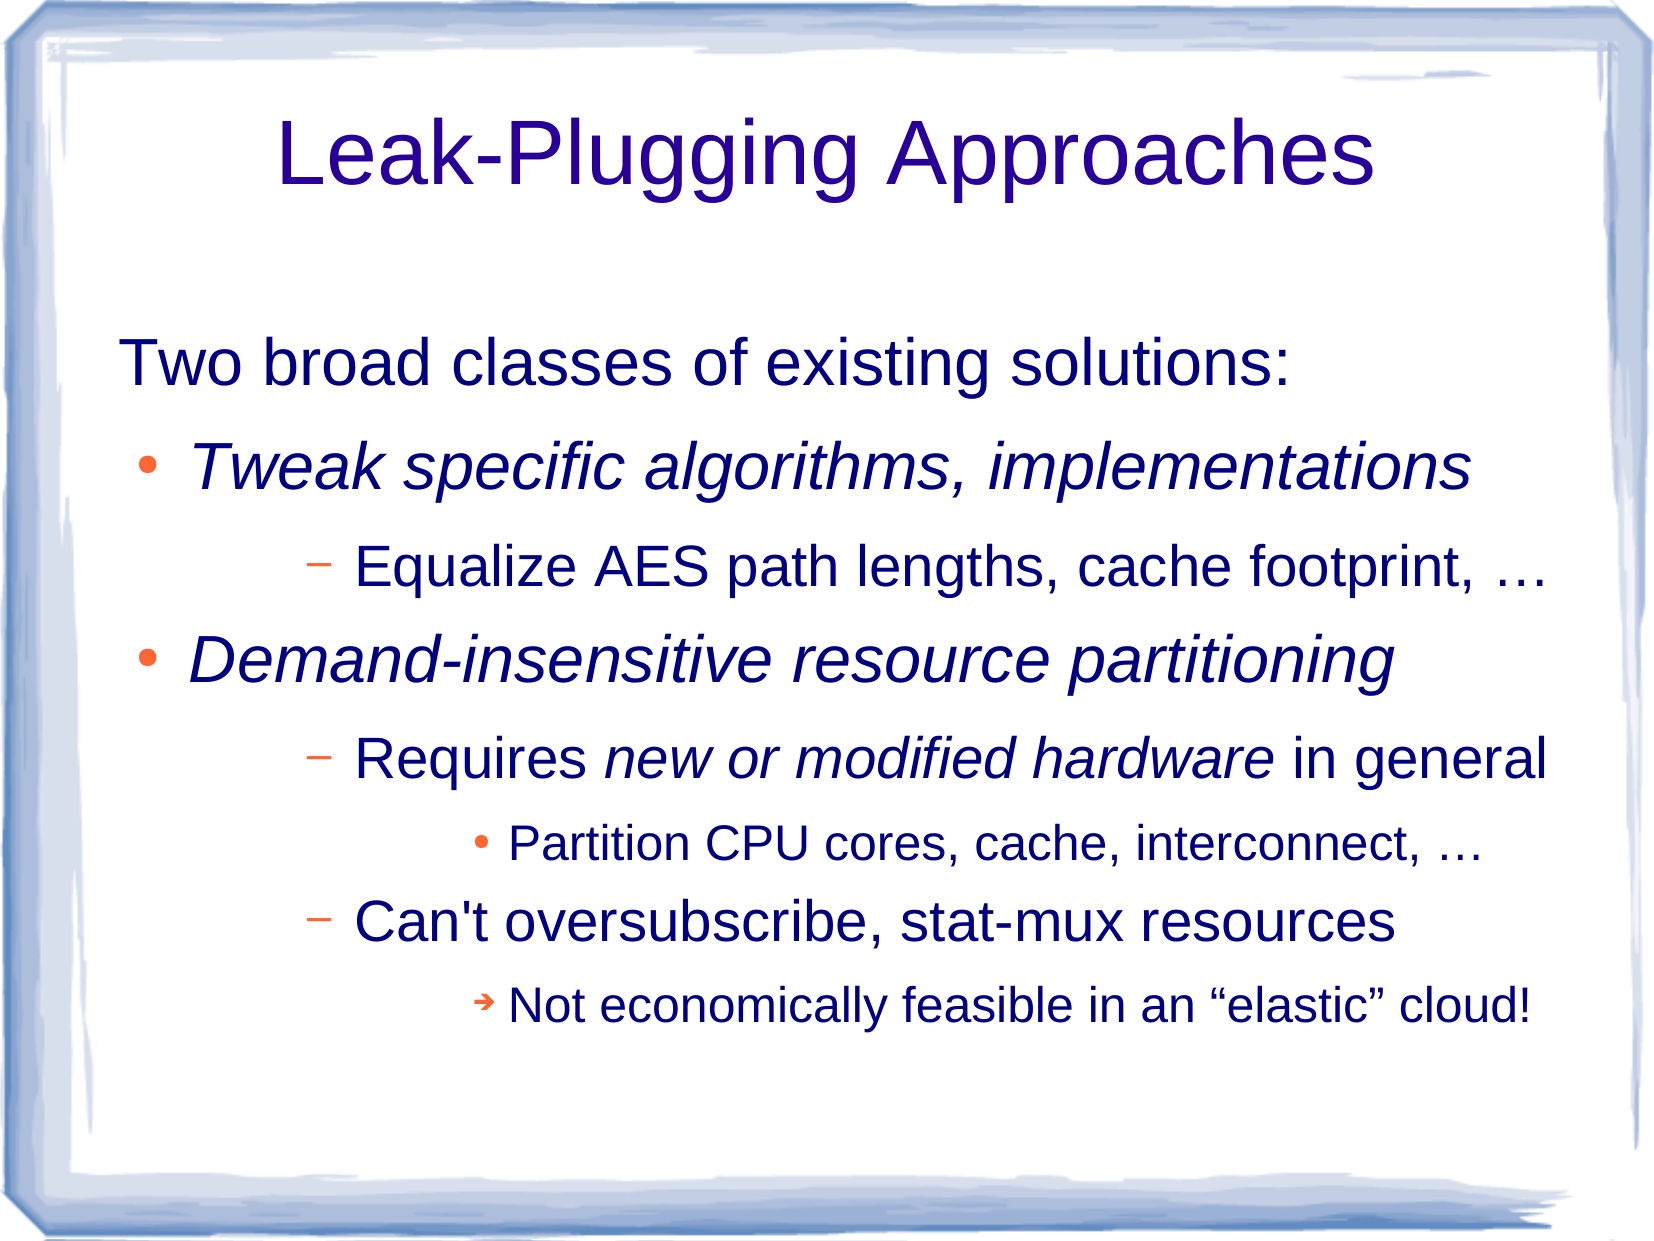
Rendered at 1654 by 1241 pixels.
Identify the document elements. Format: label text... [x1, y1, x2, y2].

title Leak-Plugging Approaches [82, 56, 1571, 250]
list Two broad classes of existing solutions: Tweak specific algorithms, implementations Equalize AES path lengths, cache footprint, … Demand-insensitive resource partitioning Requires new or modified hardware in general Partition CPU cores, cache, interconnect, … Can't oversubscribe, stat-mux resources Not economically feasible in an “elastic” cloud! [118, 324, 1571, 1033]
picture [0, 0, 1654, 1241]
